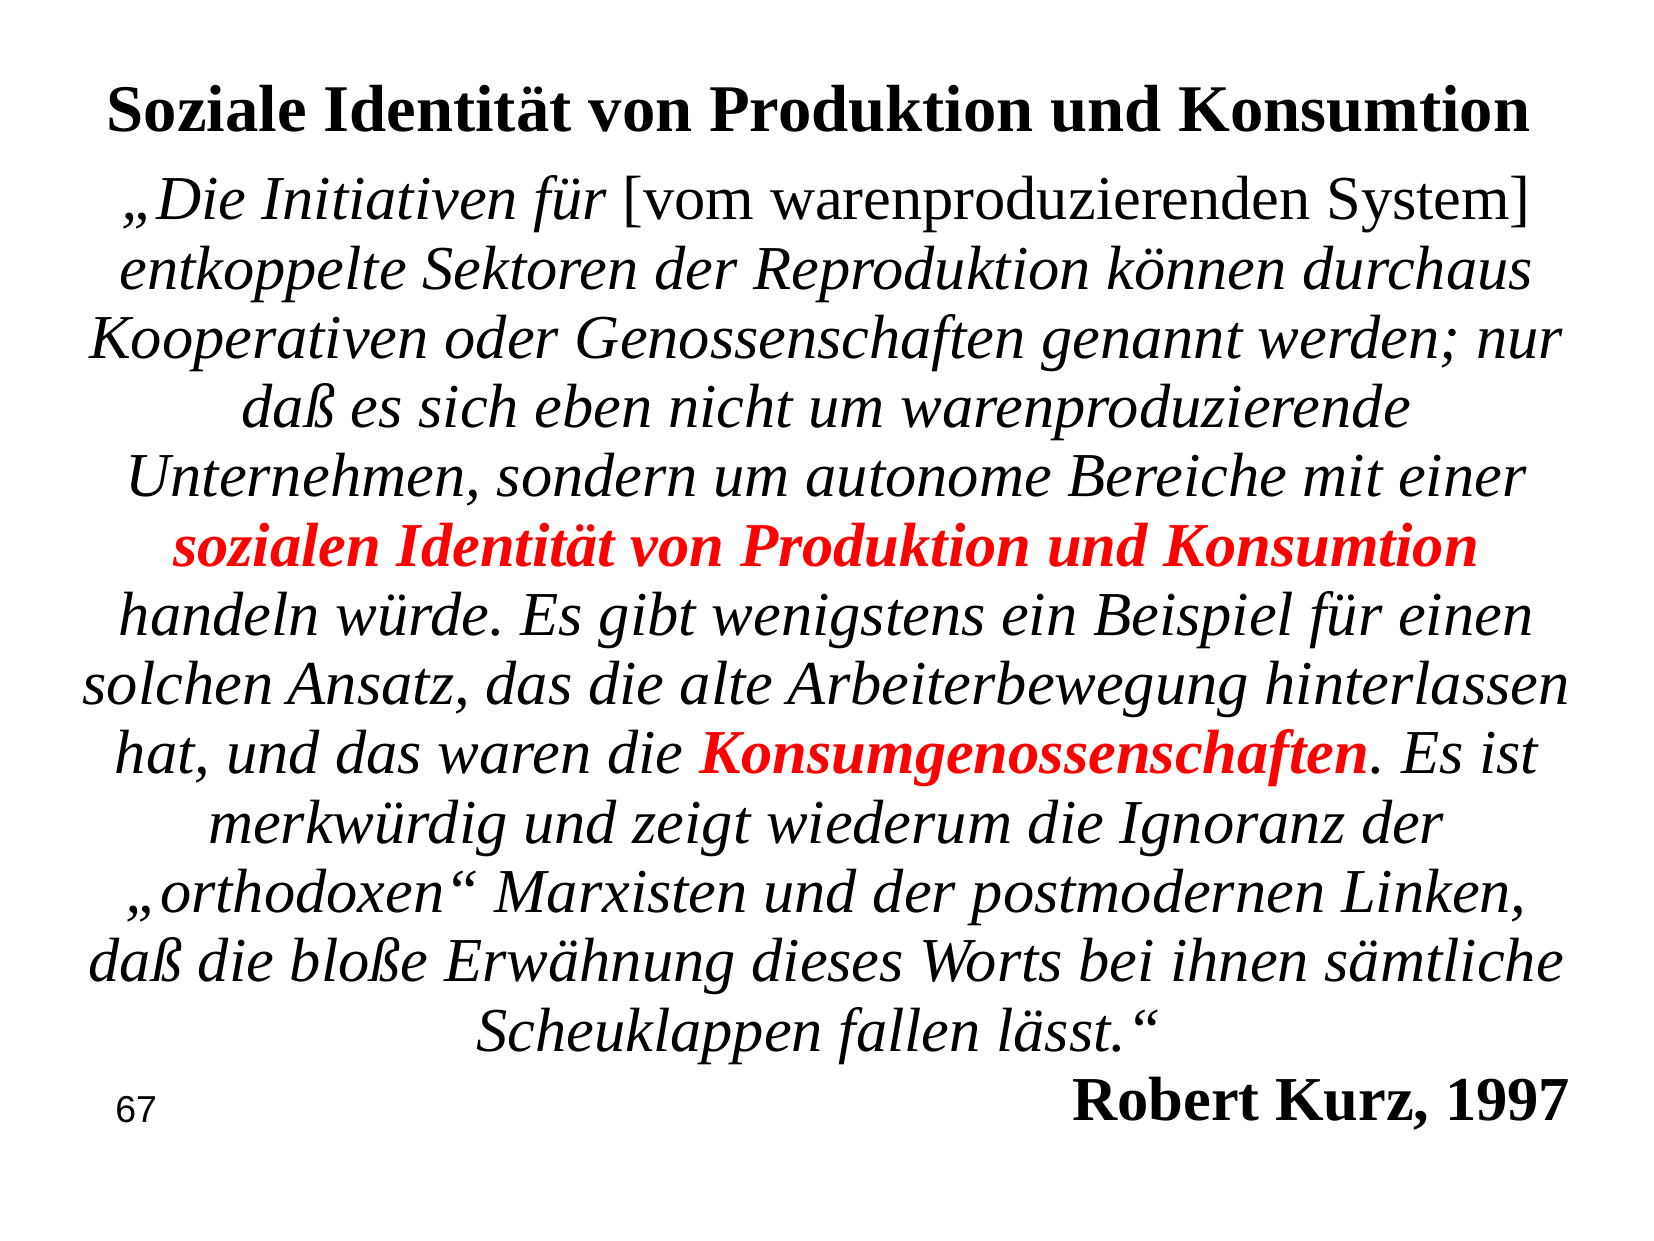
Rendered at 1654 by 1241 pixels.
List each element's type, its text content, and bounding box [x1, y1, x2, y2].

text_box <Nummer> [100, 1081, 318, 1152]
text_box Soziale Identität von Produktion und Konsumtion „Die Initiativen für [vom warenproduzierenden System] entkoppelte Sektoren der Reproduktion können durchaus Kooperativen oder Genossenschaften genannt werden; nur daß es sich eben nicht um warenproduzierende Unternehmen, sondern um autonome Bereiche mit einer sozialen Identität von Produktion und Konsumtion handeln würde. Es gibt wenigstens ein Beispiel für einen solchen Ansatz, das die alte Arbeiterbewegung hinterlassen hat, und das waren die Konsumgenossenschaften. Es ist merkwürdig und zeigt wiederum die Ignoranz der „orthodoxen“ Marxisten und der postmodernen Linken, daß die bloße Erwähnung dieses Worts bei ihnen sämtliche Scheuklappen fallen lässt.“ Robert Kurz, 1997 [67, 64, 1589, 1142]
